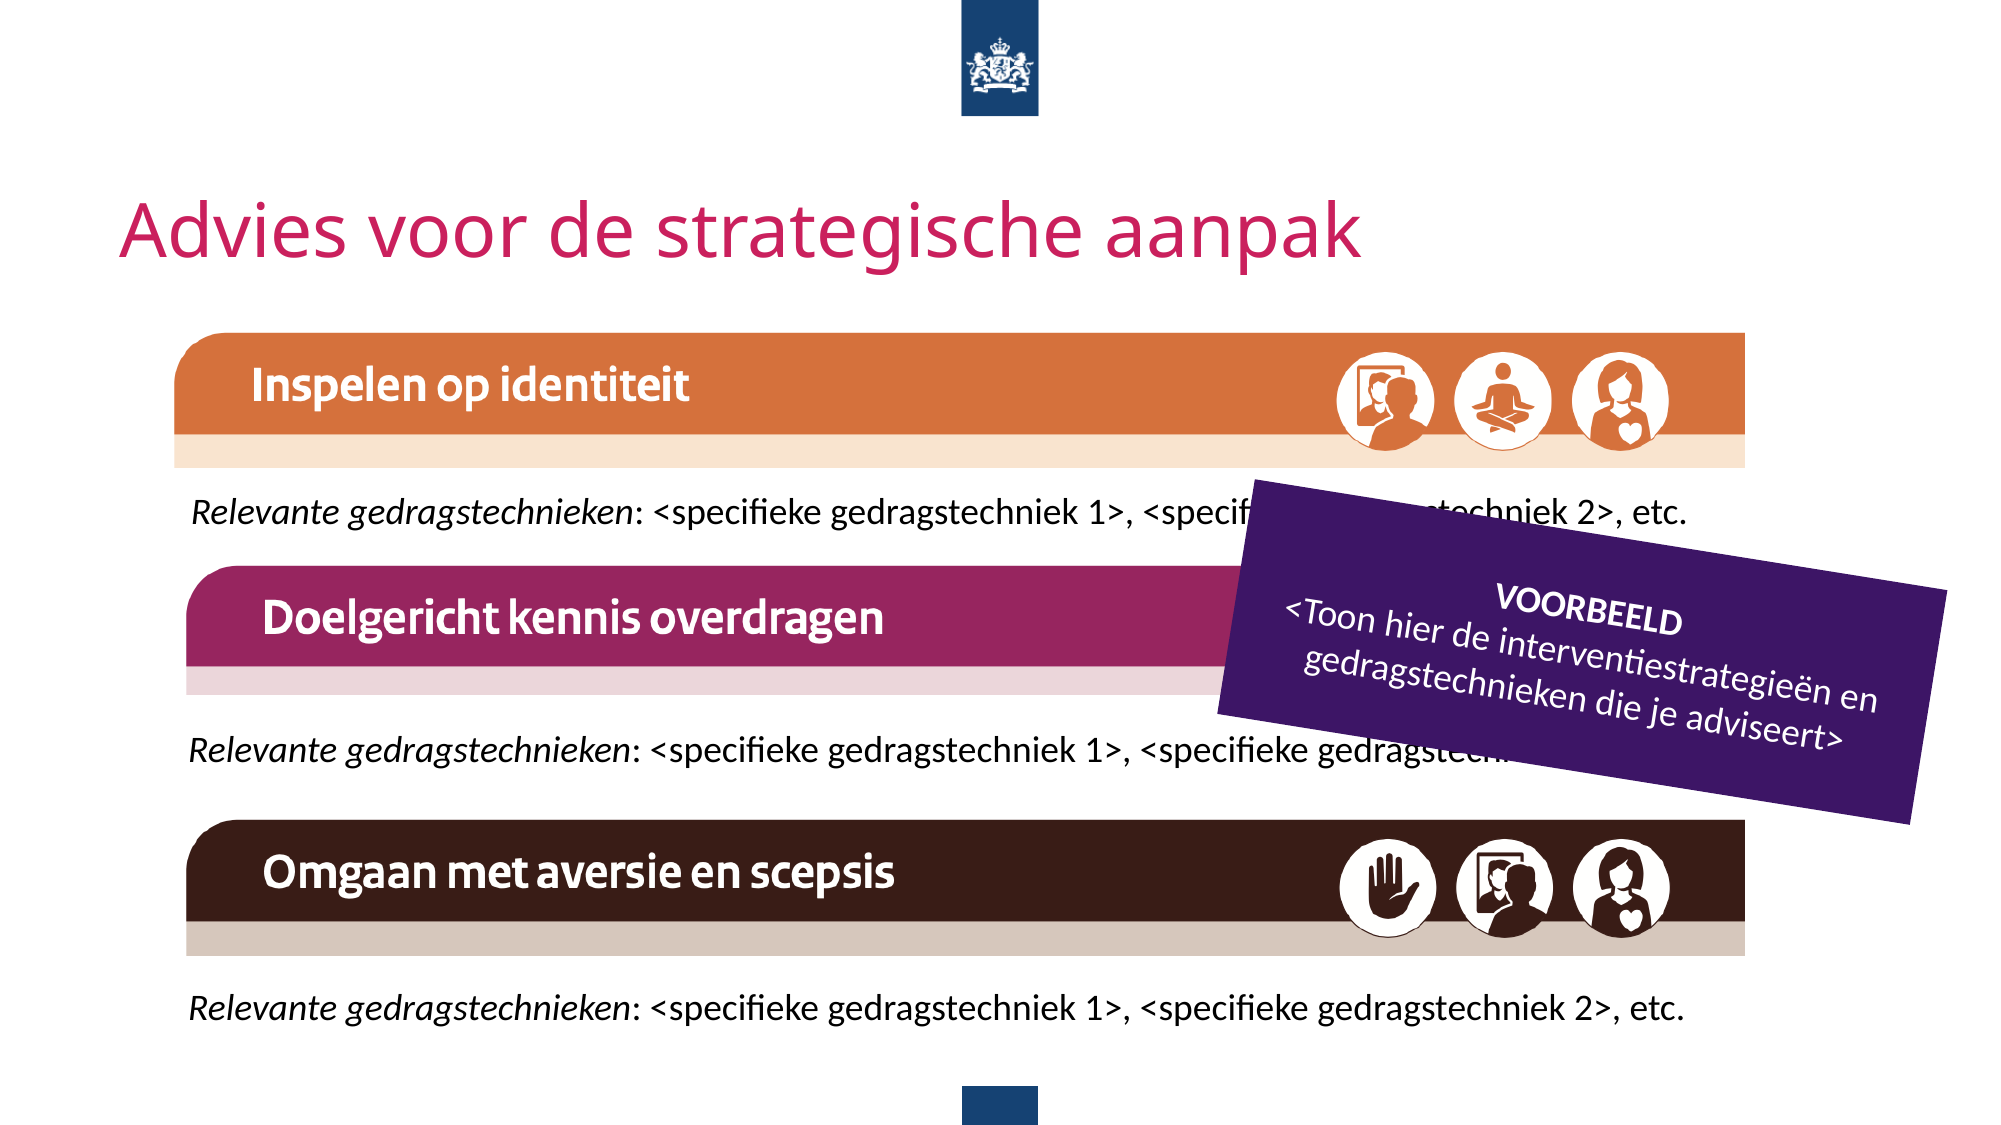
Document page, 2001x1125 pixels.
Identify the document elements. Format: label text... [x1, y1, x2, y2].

picture [185, 819, 1745, 956]
picture [185, 562, 1243, 695]
text_box Relevante gedragstechnieken: <specifieke gedragstechniek 1>, <specifieke gedragstechniek 2>, etc. [173, 964, 1742, 1047]
text_box Advies voor de strategische aanpak [104, 125, 1897, 281]
text_box VOORBEELD <Toon hier de interventiestrategieën en gedragstechnieken die je adviseert> [1219, 481, 1945, 823]
text_box Relevante gedragstechnieken: <specifieke gedragstechniek 1>, <specifieke gedragstechniek 2>, etc. [173, 706, 1693, 789]
picture [173, 330, 1745, 468]
text_box Relevante gedragstechnieken: <specifieke gedragstechniek 1>, <specifieke gedragstechniek 2>, etc. [176, 468, 1744, 551]
